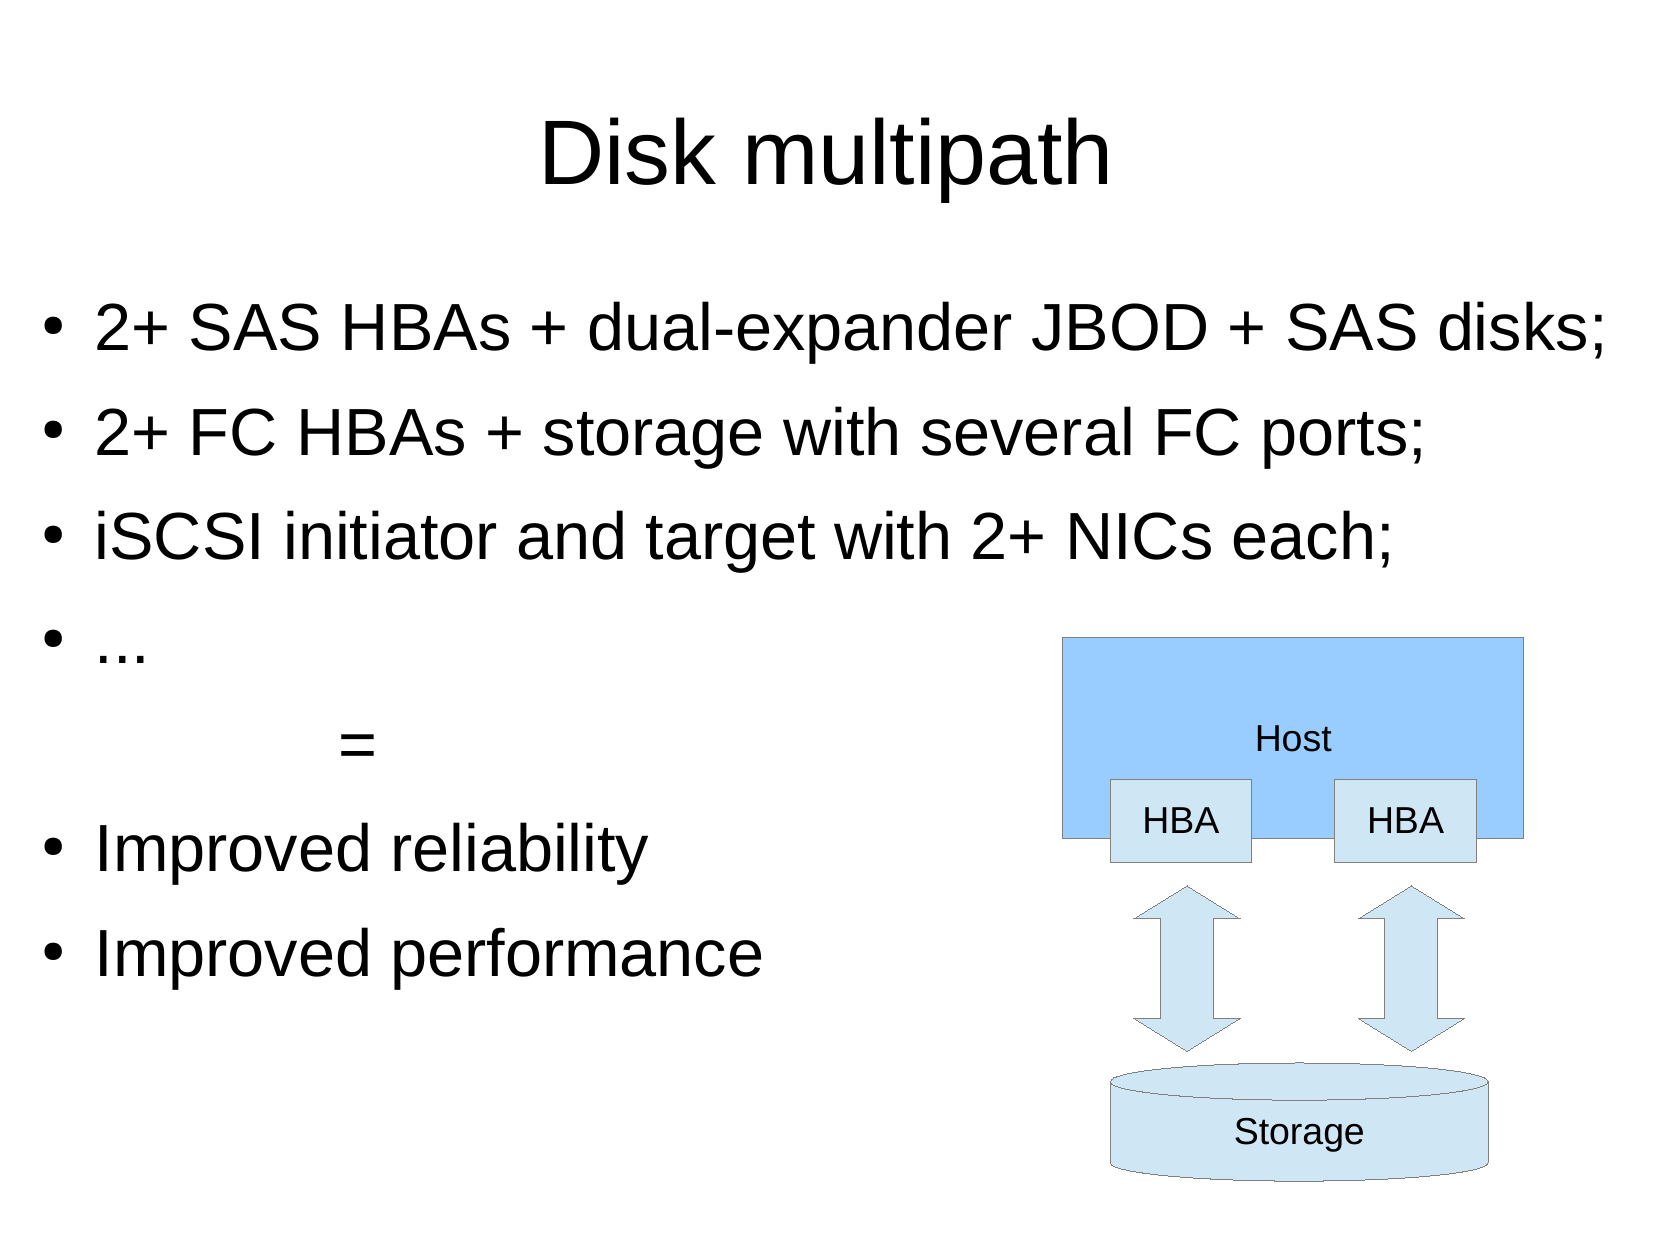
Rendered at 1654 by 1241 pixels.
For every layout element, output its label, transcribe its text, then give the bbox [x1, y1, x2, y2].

text_box HBA [1334, 779, 1477, 863]
text_box Storage [1110, 1062, 1489, 1182]
list 2+ SAS HBAs + dual-expander JBOD + SAS disks; 2+ FC HBAs + storage with several FC ports; iSCSI initiator and target with 2+ NICs each; ... = Improved reliability Improved performance [23, 290, 1630, 1109]
text_box Host [1062, 637, 1524, 839]
title Disk multipath [82, 49, 1571, 257]
text_box [1133, 885, 1241, 1052]
text_box HBA [1110, 779, 1252, 863]
text_box [1358, 885, 1465, 1052]
